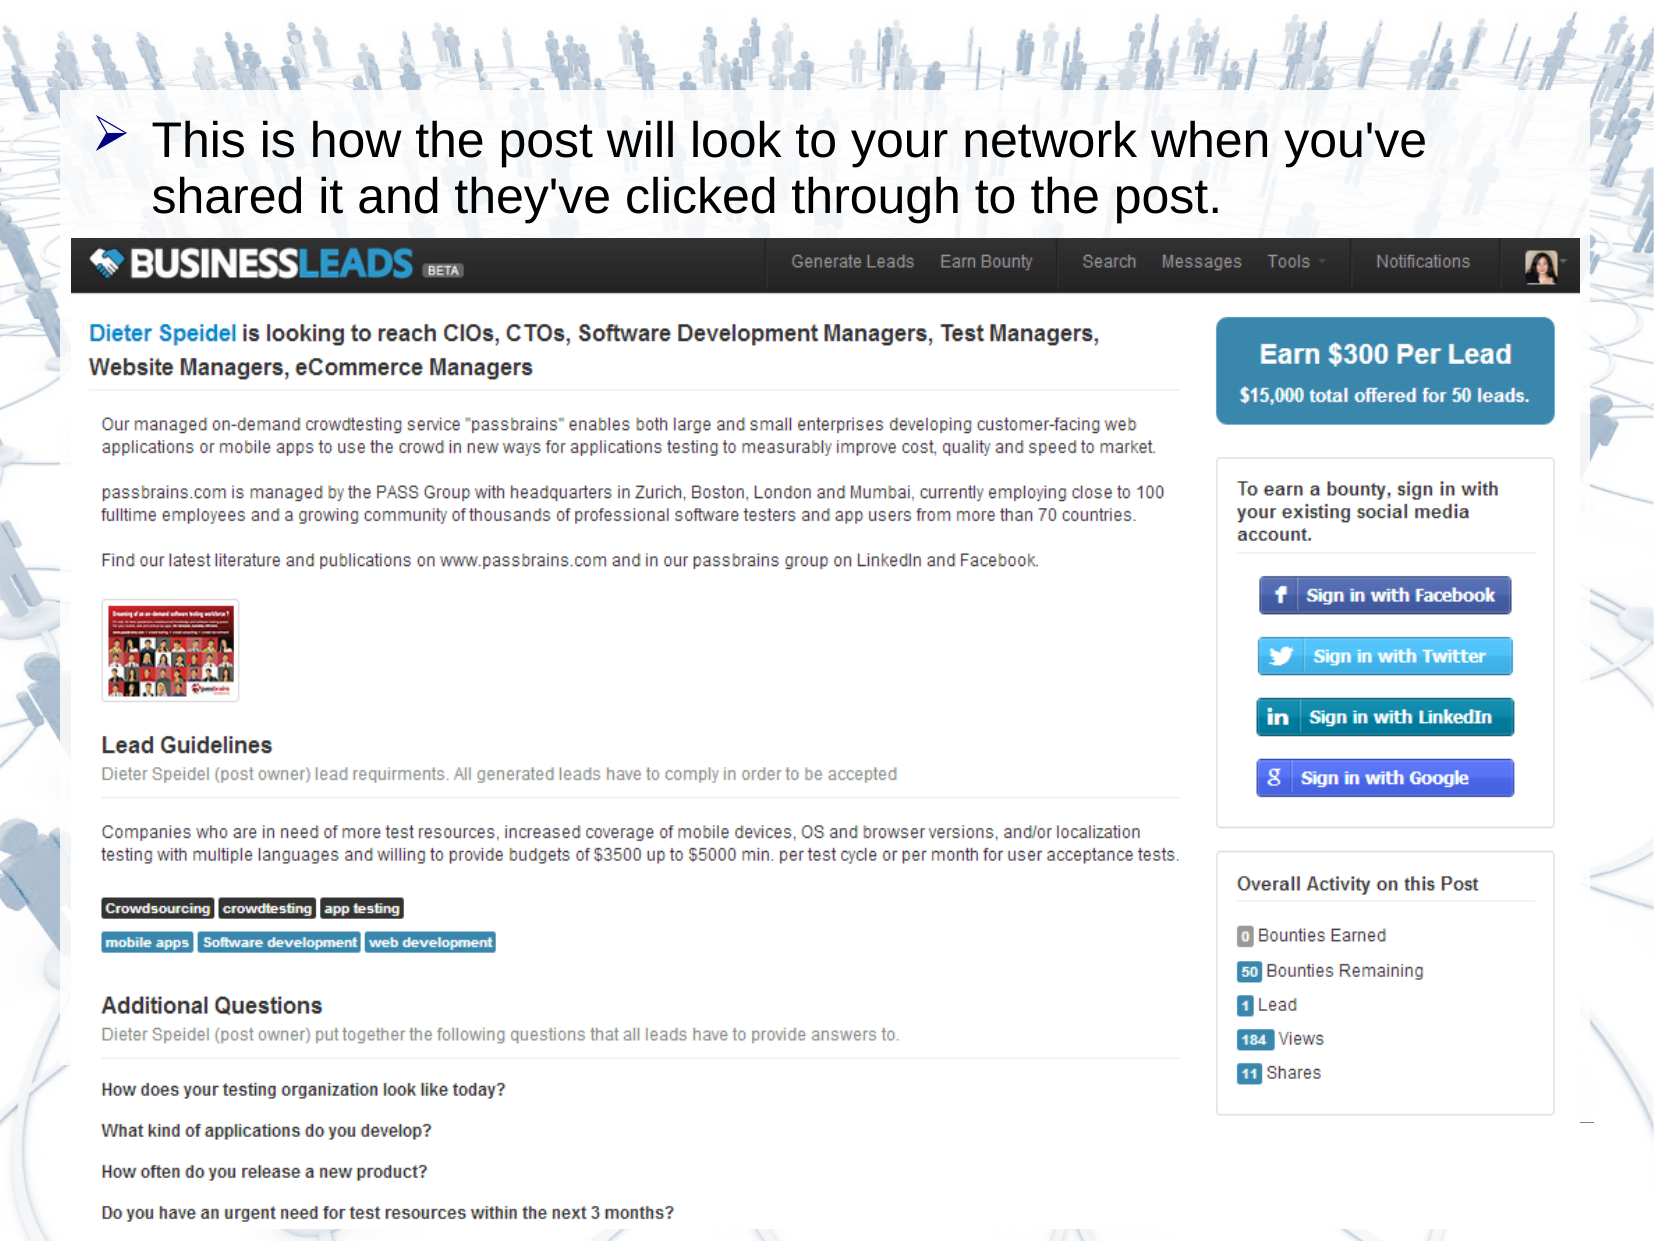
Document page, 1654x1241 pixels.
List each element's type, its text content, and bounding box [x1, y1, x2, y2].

picture [0, 3, 1654, 1241]
list This is how the post will look to your network when you've shared it and they've clicked through to the post. [91, 112, 1562, 238]
